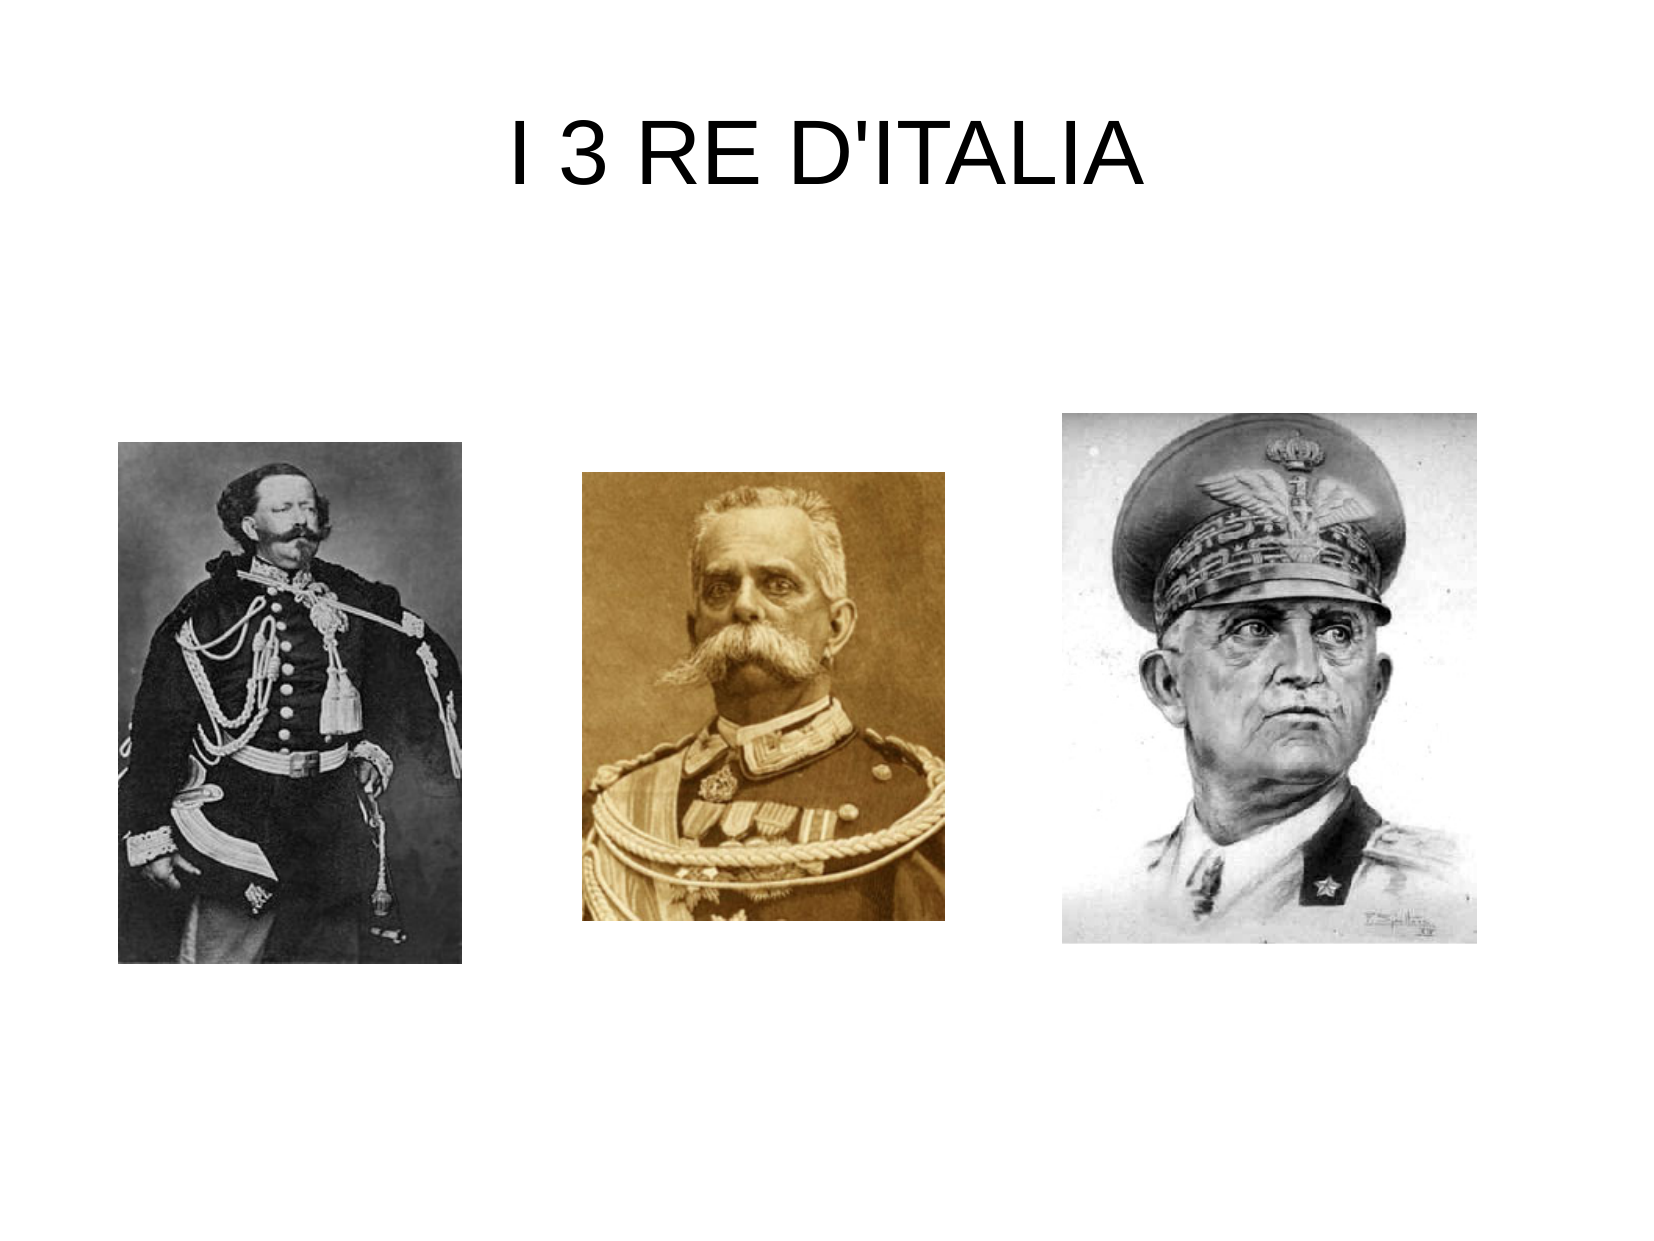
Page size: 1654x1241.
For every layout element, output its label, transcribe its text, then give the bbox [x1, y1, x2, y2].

picture [1062, 413, 1477, 945]
picture [118, 442, 462, 964]
title I 3 RE D'ITALIA [82, 49, 1571, 257]
picture [582, 472, 945, 921]
